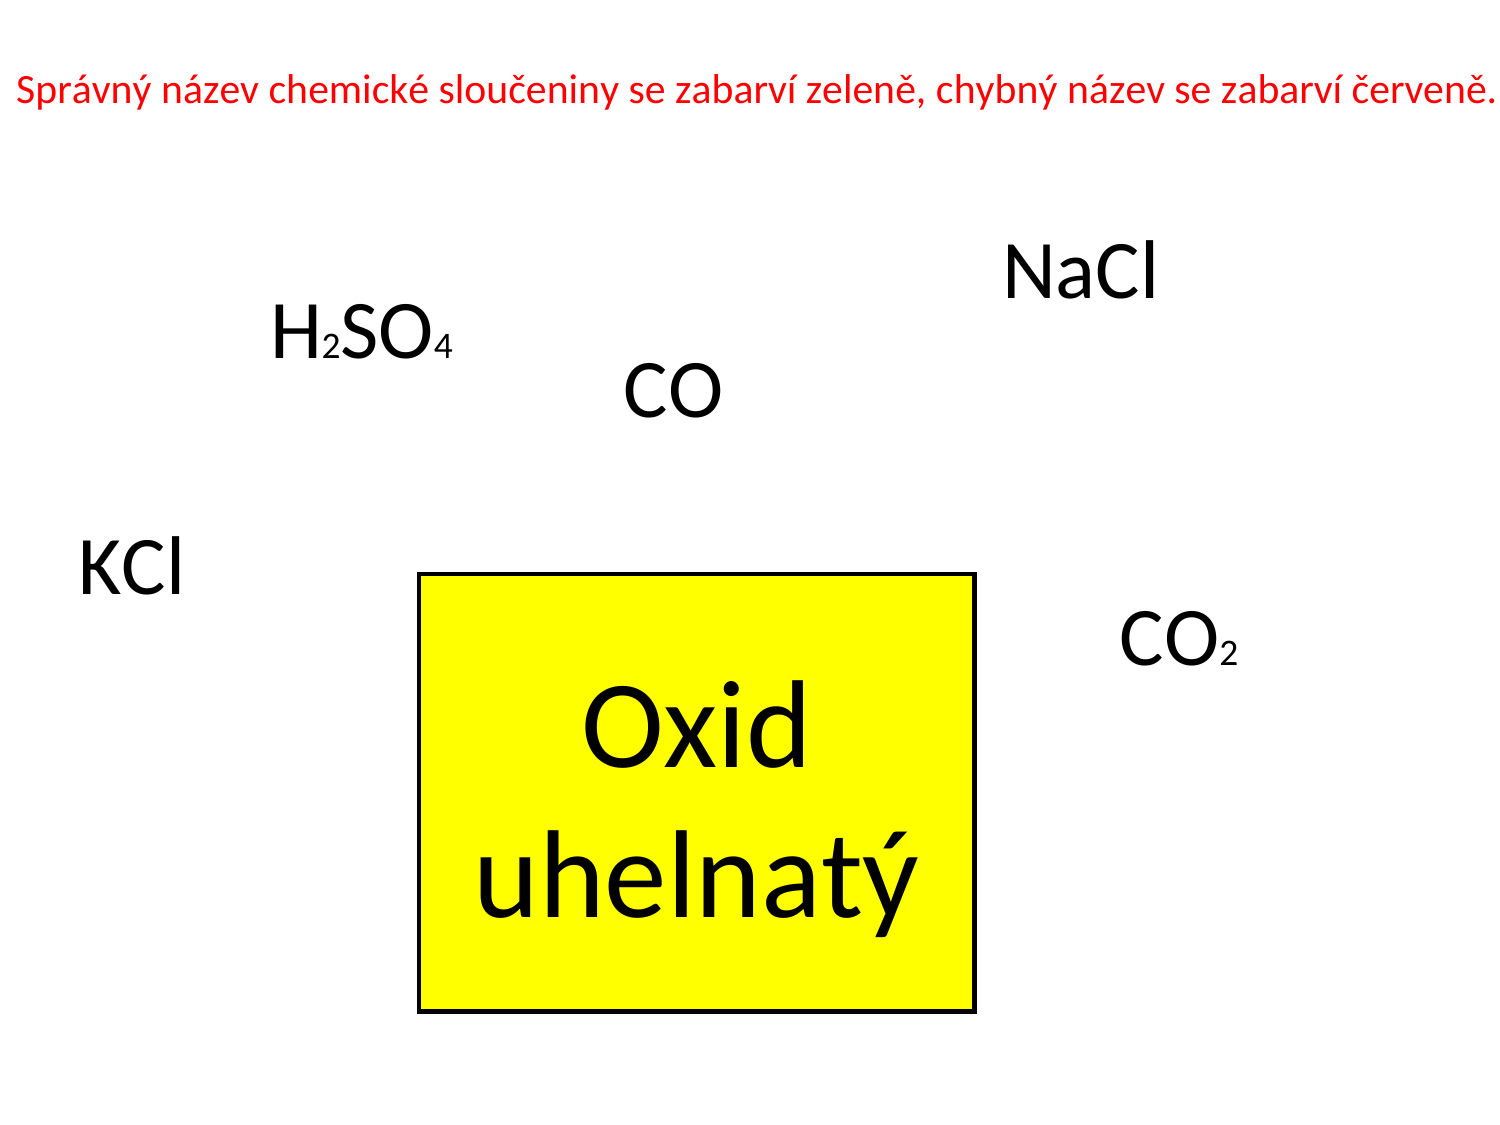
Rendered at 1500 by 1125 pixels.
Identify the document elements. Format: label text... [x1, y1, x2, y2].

text_box CO2 [1105, 574, 1254, 690]
text_box CO [608, 326, 739, 442]
text_box Správný název chemické sloučeniny se zabarví zeleně, chybný název se zabarví červeně. [1, 54, 1500, 121]
text_box Oxid uhelnatý [419, 574, 975, 1012]
text_box KCl [64, 503, 201, 619]
text_box H2SO4 [255, 267, 468, 383]
text_box NaCl [987, 208, 1175, 324]
